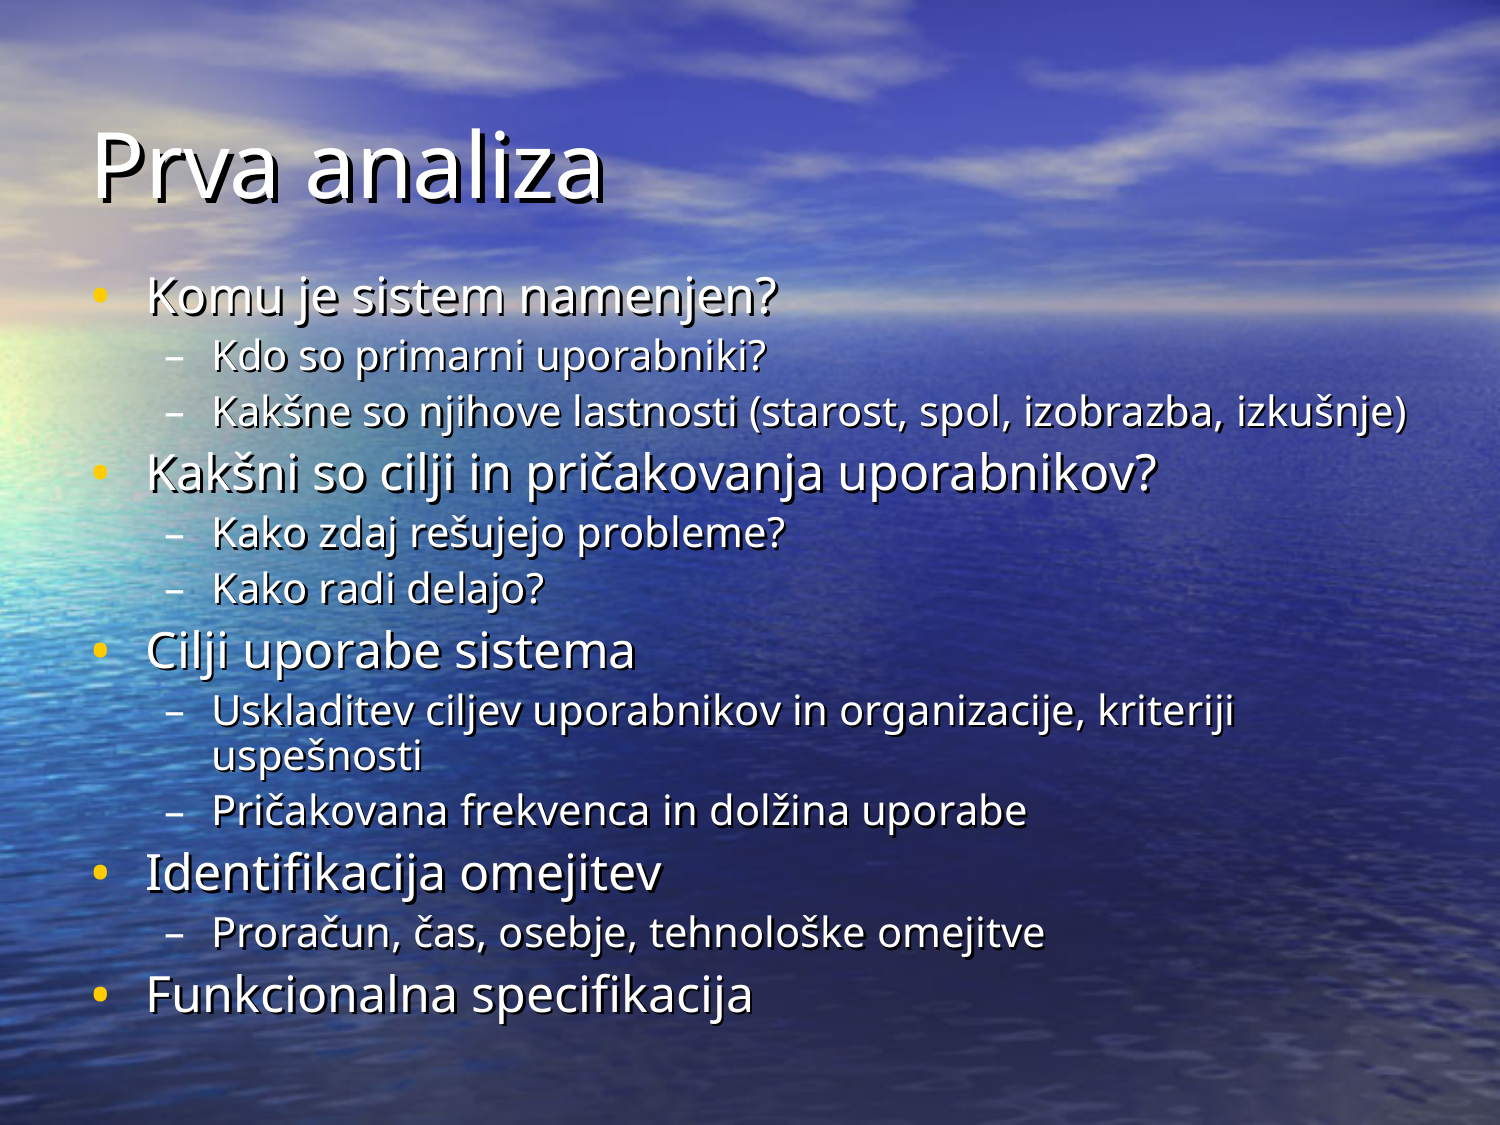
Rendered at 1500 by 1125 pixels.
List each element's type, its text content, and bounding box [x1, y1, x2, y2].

list Komu je sistem namenjen? Kdo so primarni uporabniki? Kakšne so njihove lastnosti (starost, spol, izobrazba, izkušnje) Kakšni so cilji in pričakovanja uporabnikov? Kako zdaj rešujejo probleme? Kako radi delajo? Cilji uporabe sistema Uskladitev ciljev uporabnikov in organizacije, kriteriji uspešnosti Pričakovana frekvenca in dolžina uporabe Identifikacija omejitev Proračun, čas, osebje, tehnološke omejitve Funkcionalna specifikacija [74, 262, 1459, 1104]
title Prva analiza [75, 47, 1426, 262]
picture [0, 0, 1500, 1125]
